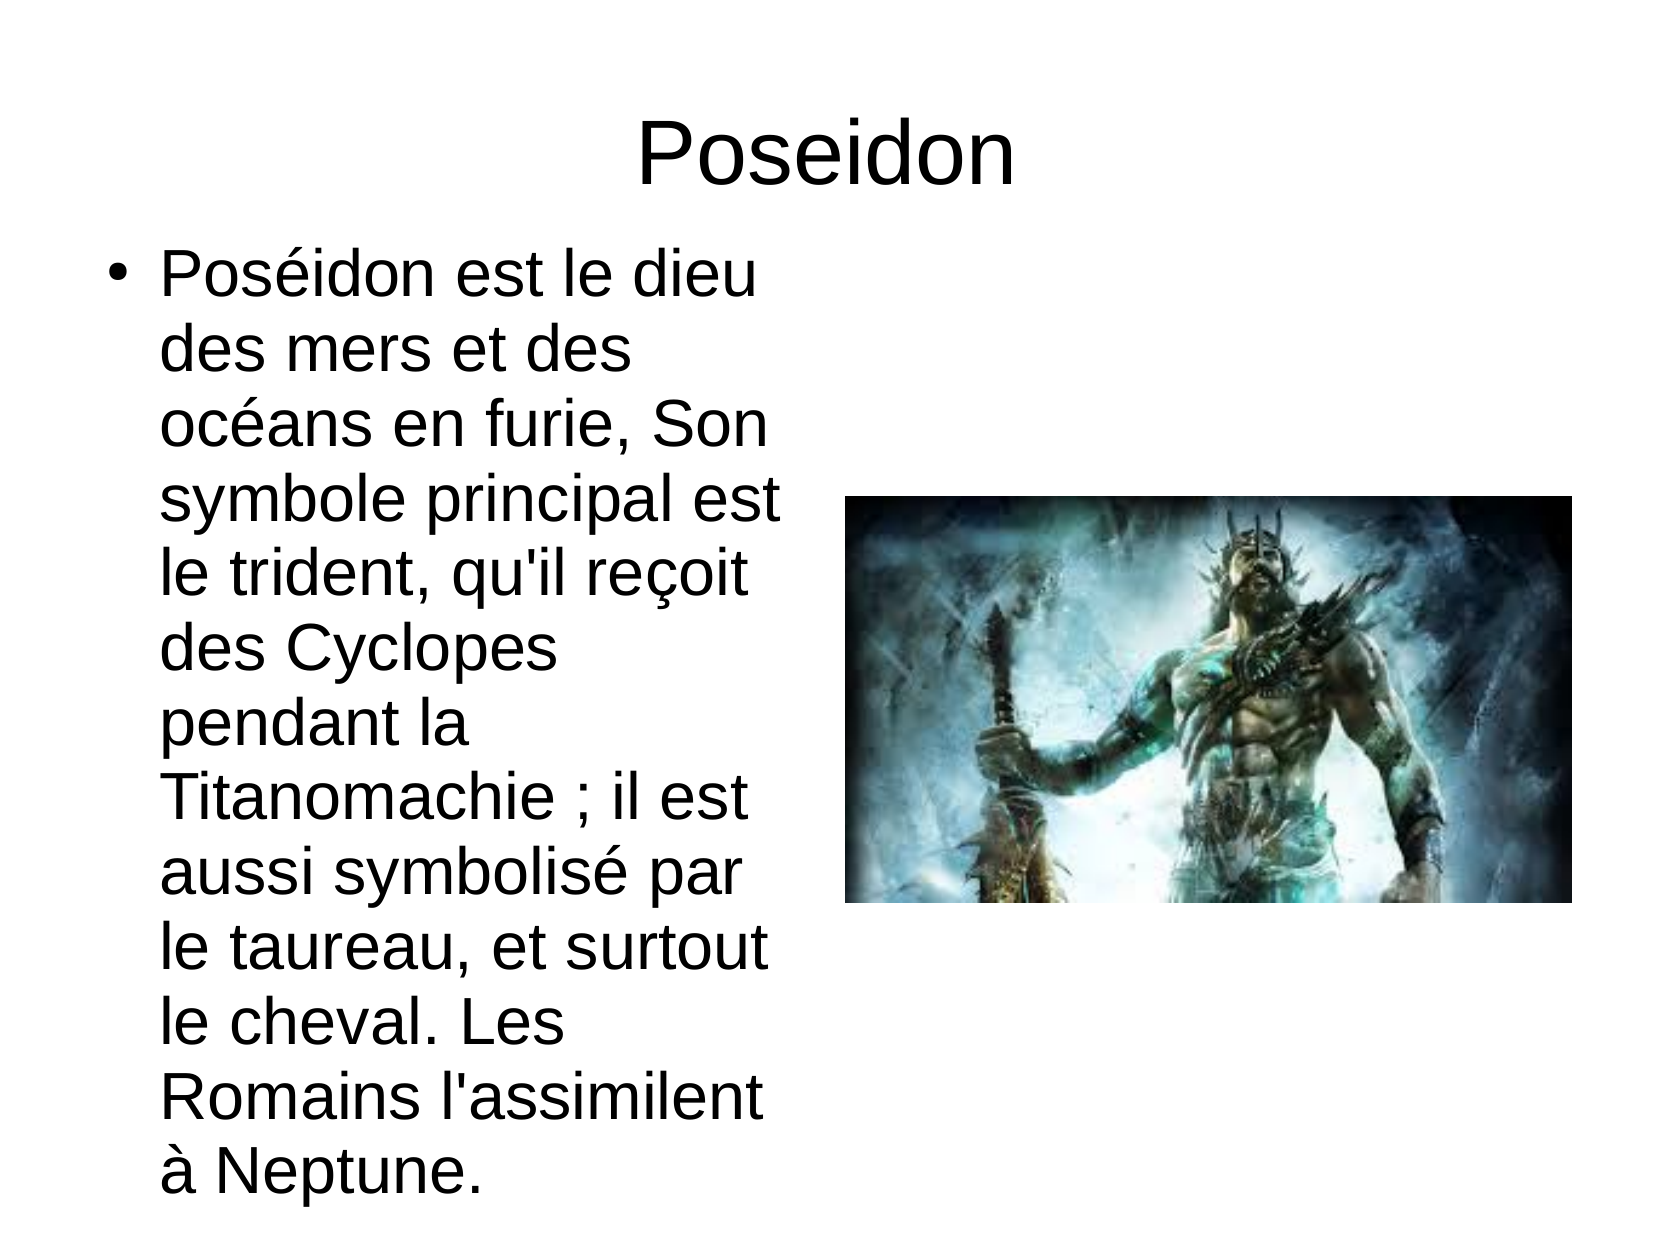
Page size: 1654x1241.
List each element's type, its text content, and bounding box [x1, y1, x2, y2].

list Poséidon est le dieu des mers et des océans en furie, Son symbole principal est le trident, qu'il reçoit des Cyclopes pendant la Titanomachie ; il est aussi symbolisé par le taureau, et surtout le cheval. Les Romains l'assimilent à Neptune. [88, 236, 815, 1209]
picture [845, 496, 1572, 903]
title Poseidon [82, 49, 1571, 257]
